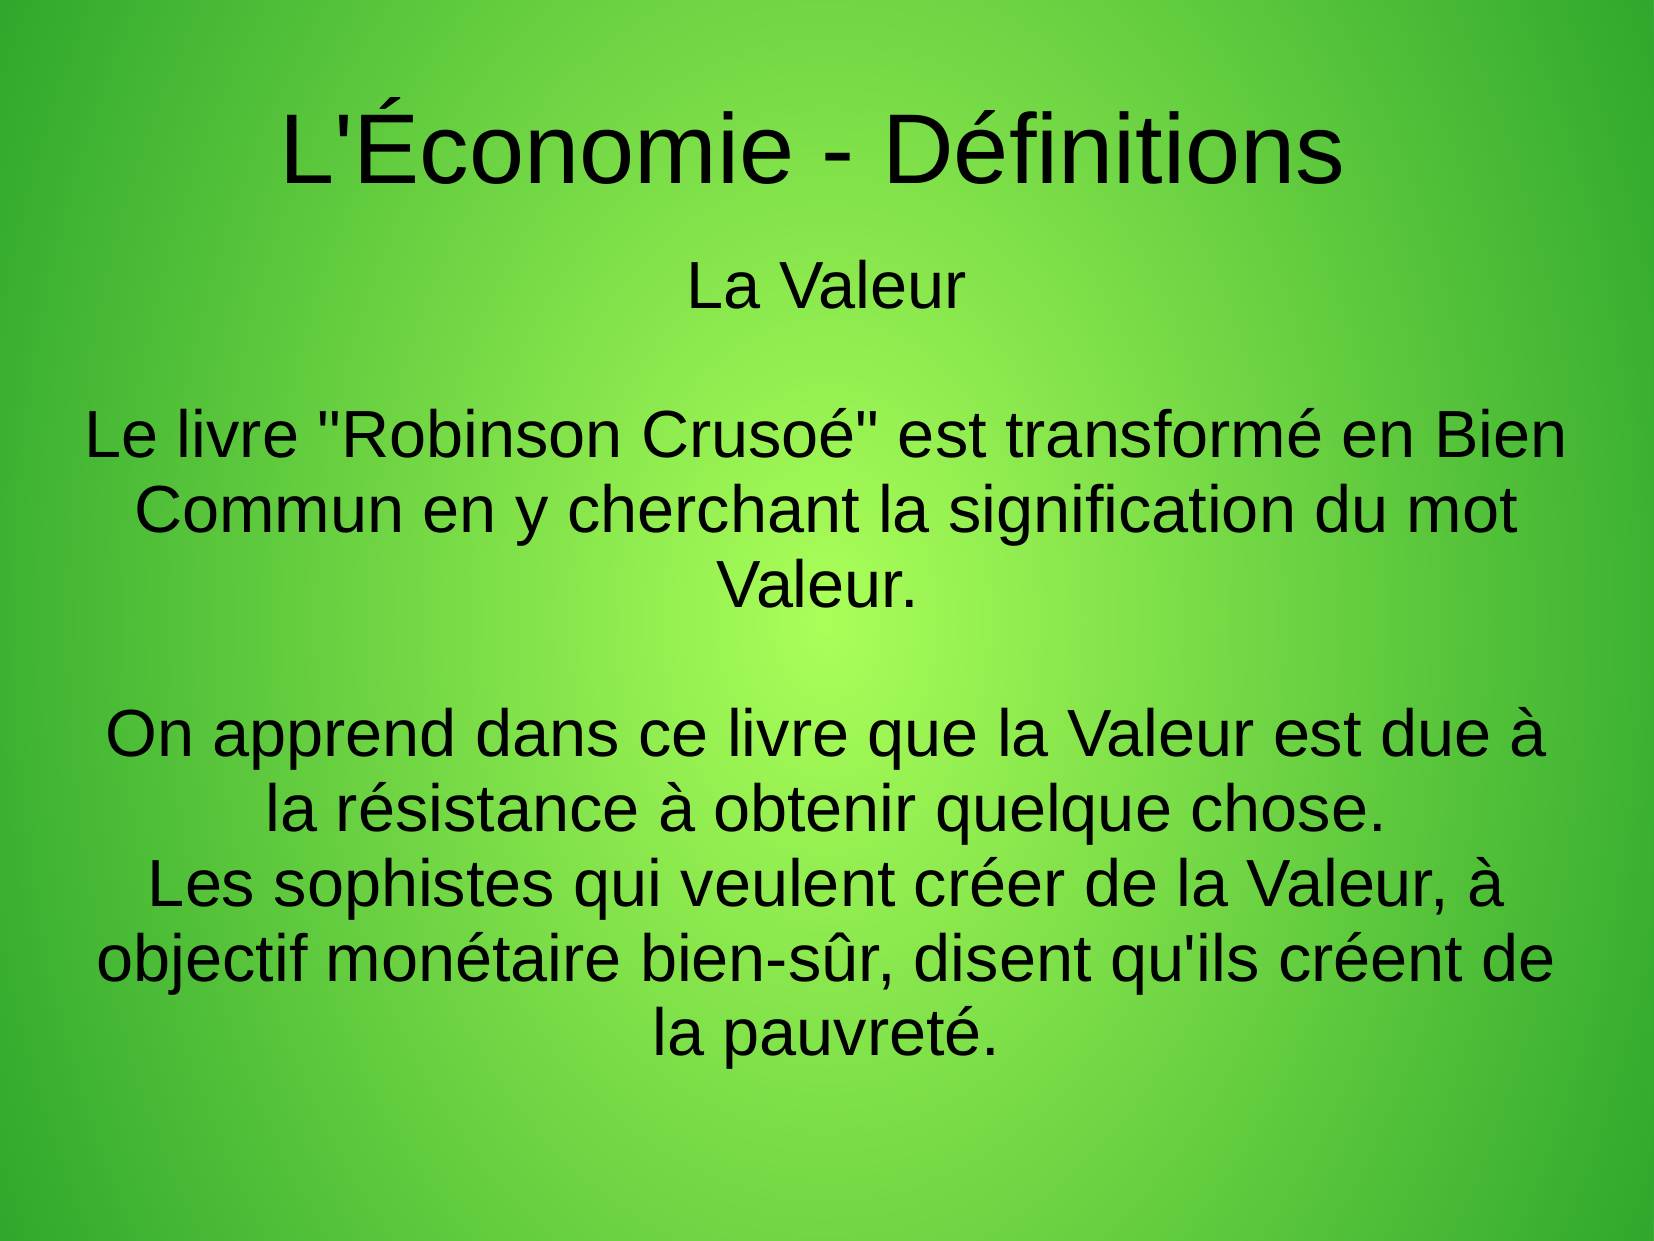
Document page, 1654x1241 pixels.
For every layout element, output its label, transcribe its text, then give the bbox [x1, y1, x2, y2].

title L'Économie - Définitions [82, 47, 1571, 210]
subtitle La Valeur Le livre "Robinson Crusoé" est transformé en Bien Commun en y cherchant la signification du mot Valeur. On apprend dans ce livre que la Valeur est due à la résistance à obtenir quelque chose. Les sophistes qui veulent créer de la Valeur, à objectif monétaire bien-sûr, disent qu'ils créent de la pauvreté. [82, 210, 1571, 1108]
